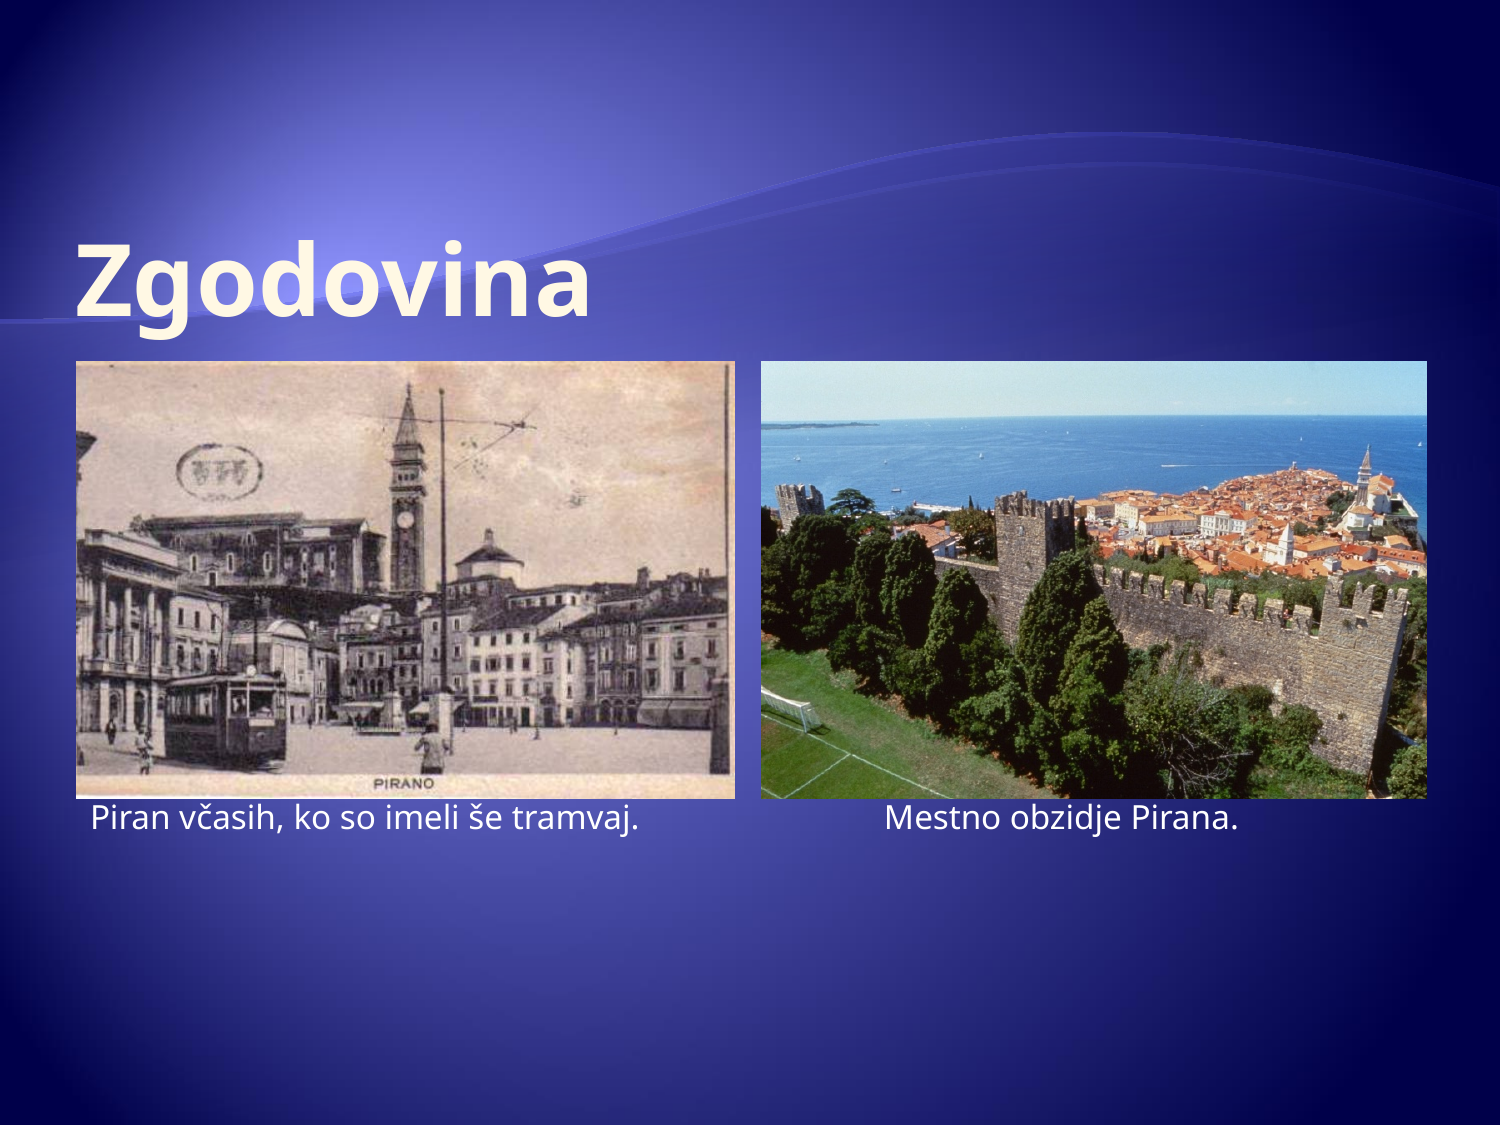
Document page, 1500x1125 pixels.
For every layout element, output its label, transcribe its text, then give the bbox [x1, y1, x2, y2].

picture [76, 361, 735, 799]
title Zgodovina [75, 87, 1425, 338]
picture [0, 0, 1500, 1125]
list Piran včasih, ko so imeli še tramvaj. Mestno obzidje Pirana. [75, 357, 1425, 1033]
